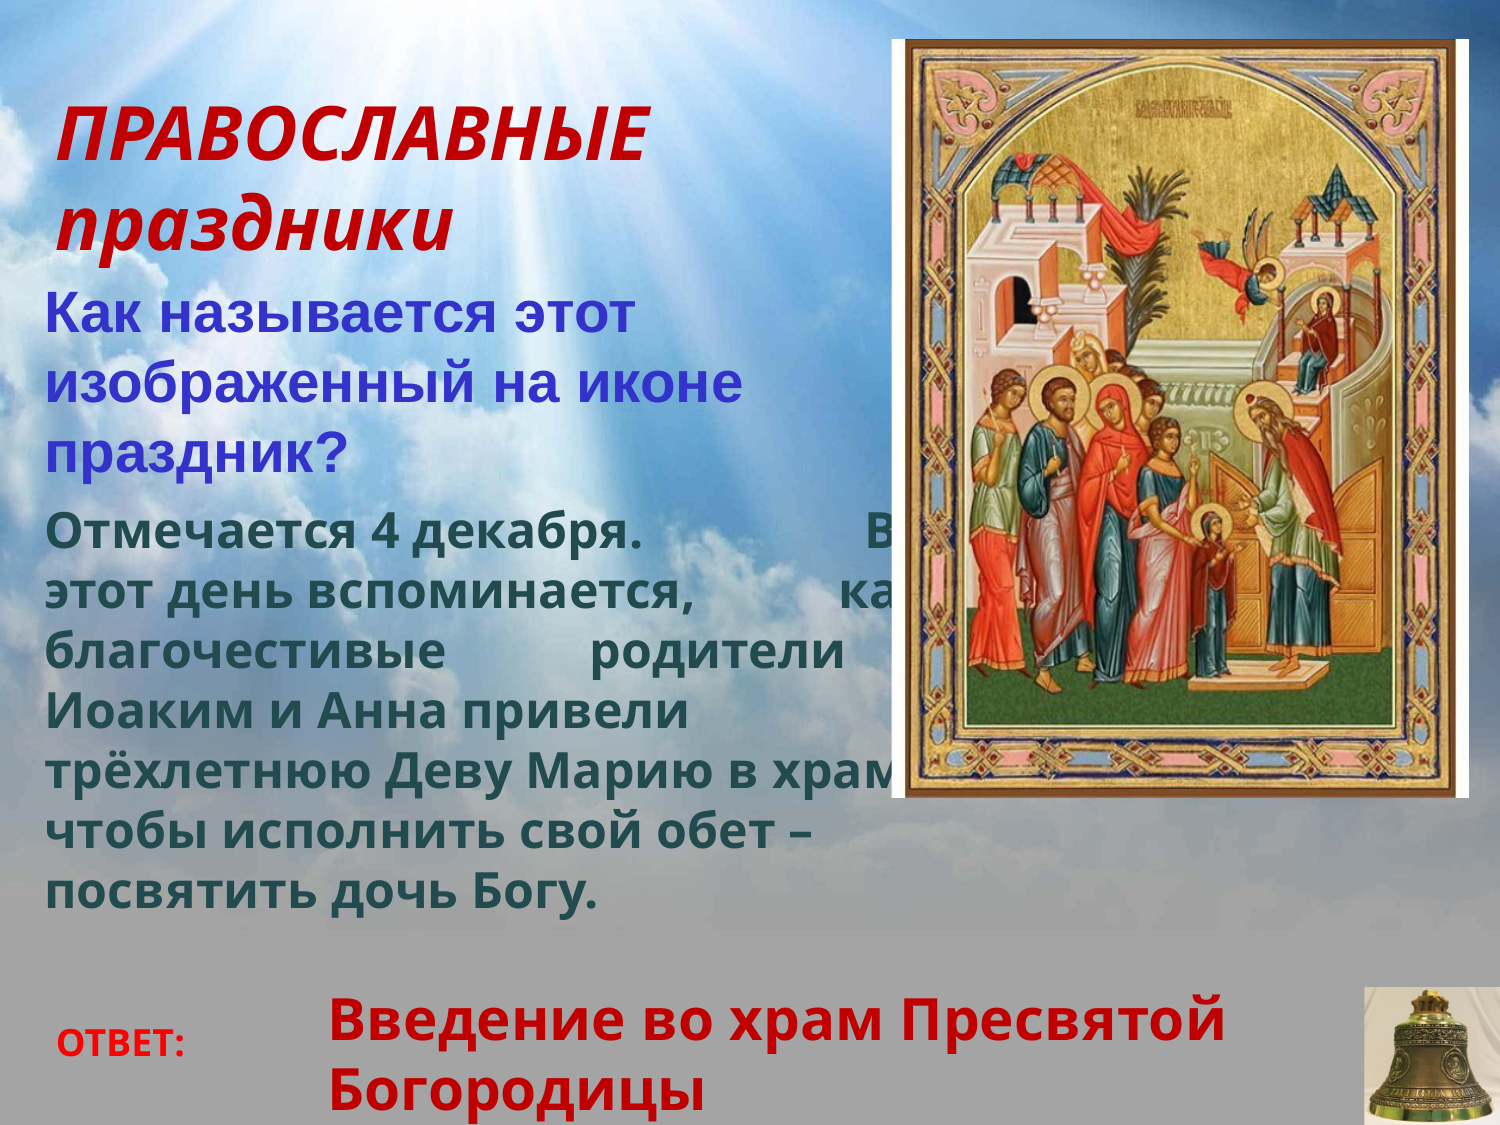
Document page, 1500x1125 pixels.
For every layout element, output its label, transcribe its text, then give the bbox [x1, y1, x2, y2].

text_box Введение во храм Пресвятой Богородицы [312, 974, 1246, 1125]
text_box ПРАВОСЛАВНЫЕ праздники [41, 78, 703, 273]
picture [0, 0, 1500, 1125]
text_box ОТВЕТ: [41, 1011, 296, 1072]
text_box Как называется этот изображенный на иконе праздник? Отмечается 4 декабря. В этот день вспоминается, как благочестивые родители Иоаким и Анна привели трёхлетнюю Деву Марию в храм, чтобы исполнить свой обет – посвятить дочь Богу. [29, 267, 1010, 926]
